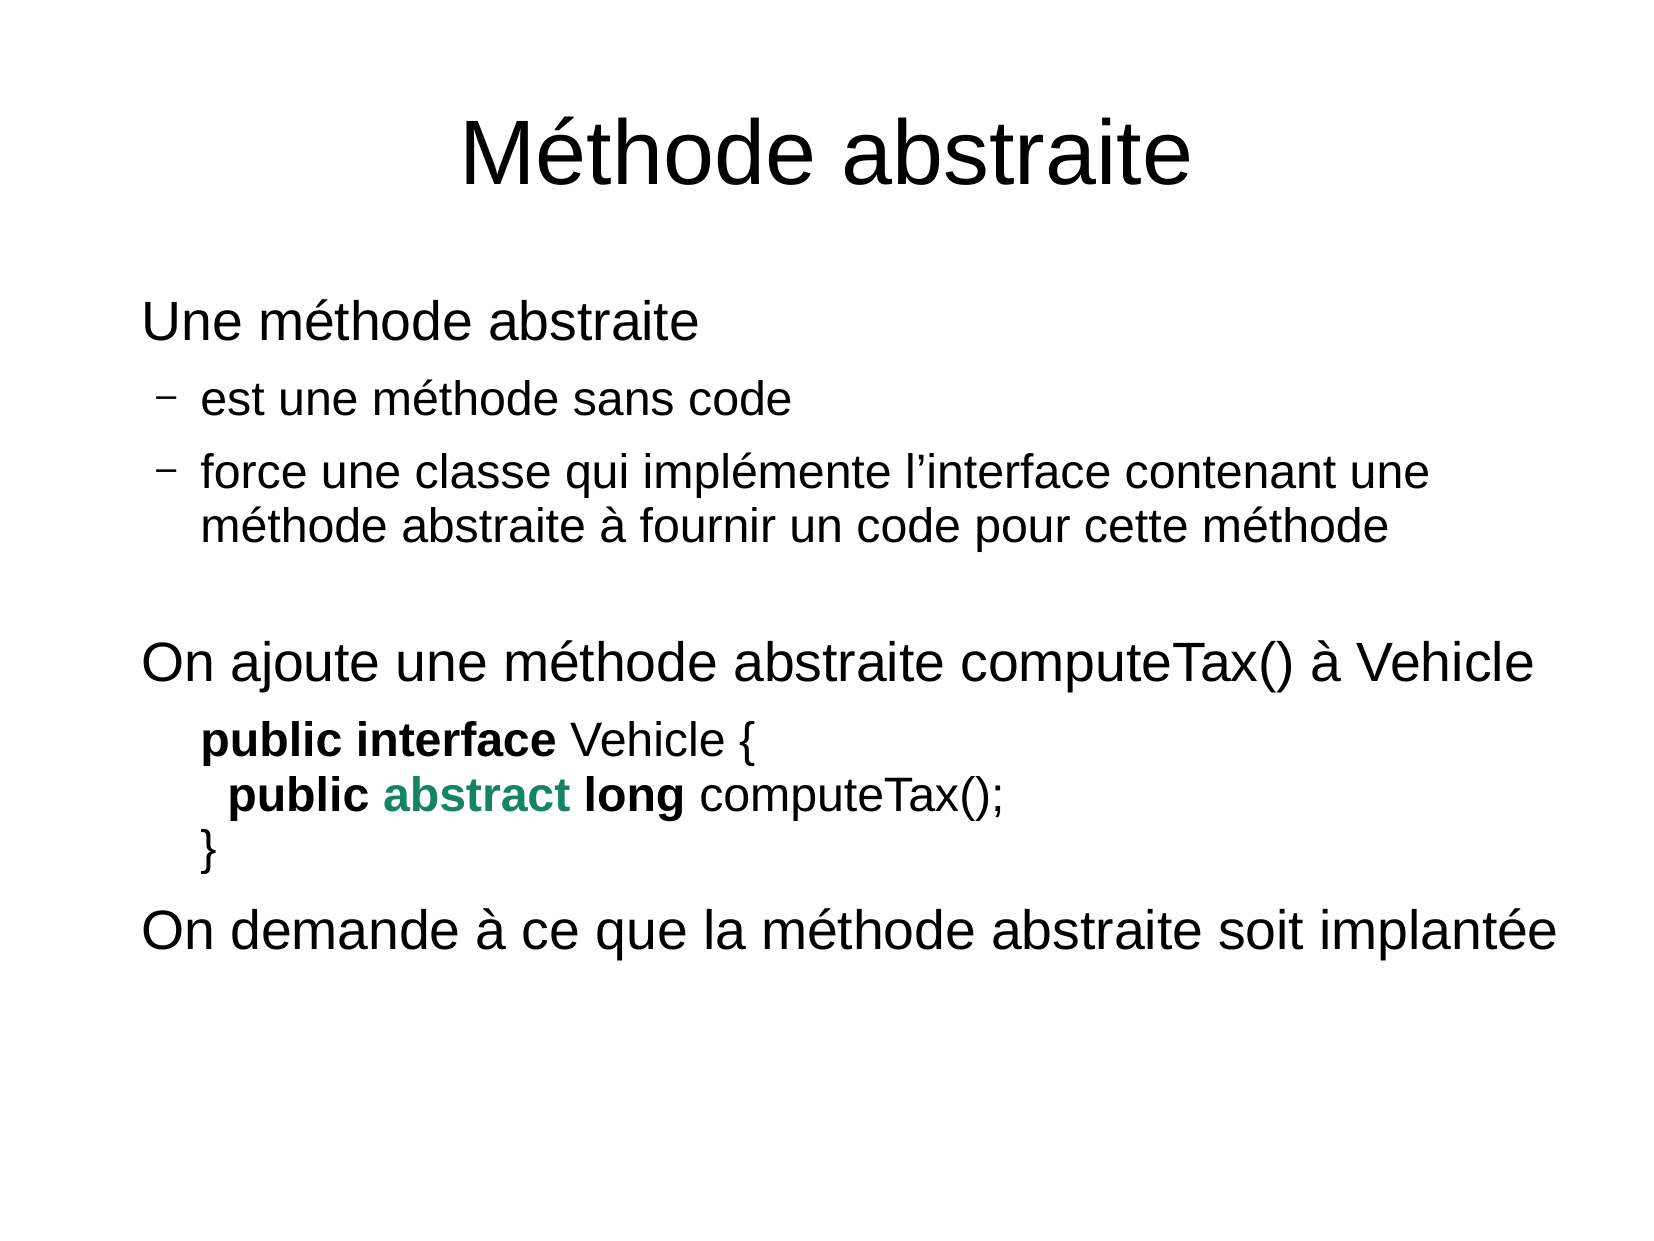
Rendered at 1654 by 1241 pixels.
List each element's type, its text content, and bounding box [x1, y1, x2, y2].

title Méthode abstraite [82, 49, 1571, 257]
list Une méthode abstraite est une méthode sans code force une classe qui implémente l’interface contenant une méthode abstraite à fournir un code pour cette méthode On ajoute une méthode abstraite computeTax() à Vehicle public interface Vehicle { public abstract long computeTax(); } On demande à ce que la méthode abstraite soit implantée [82, 290, 1571, 1010]
